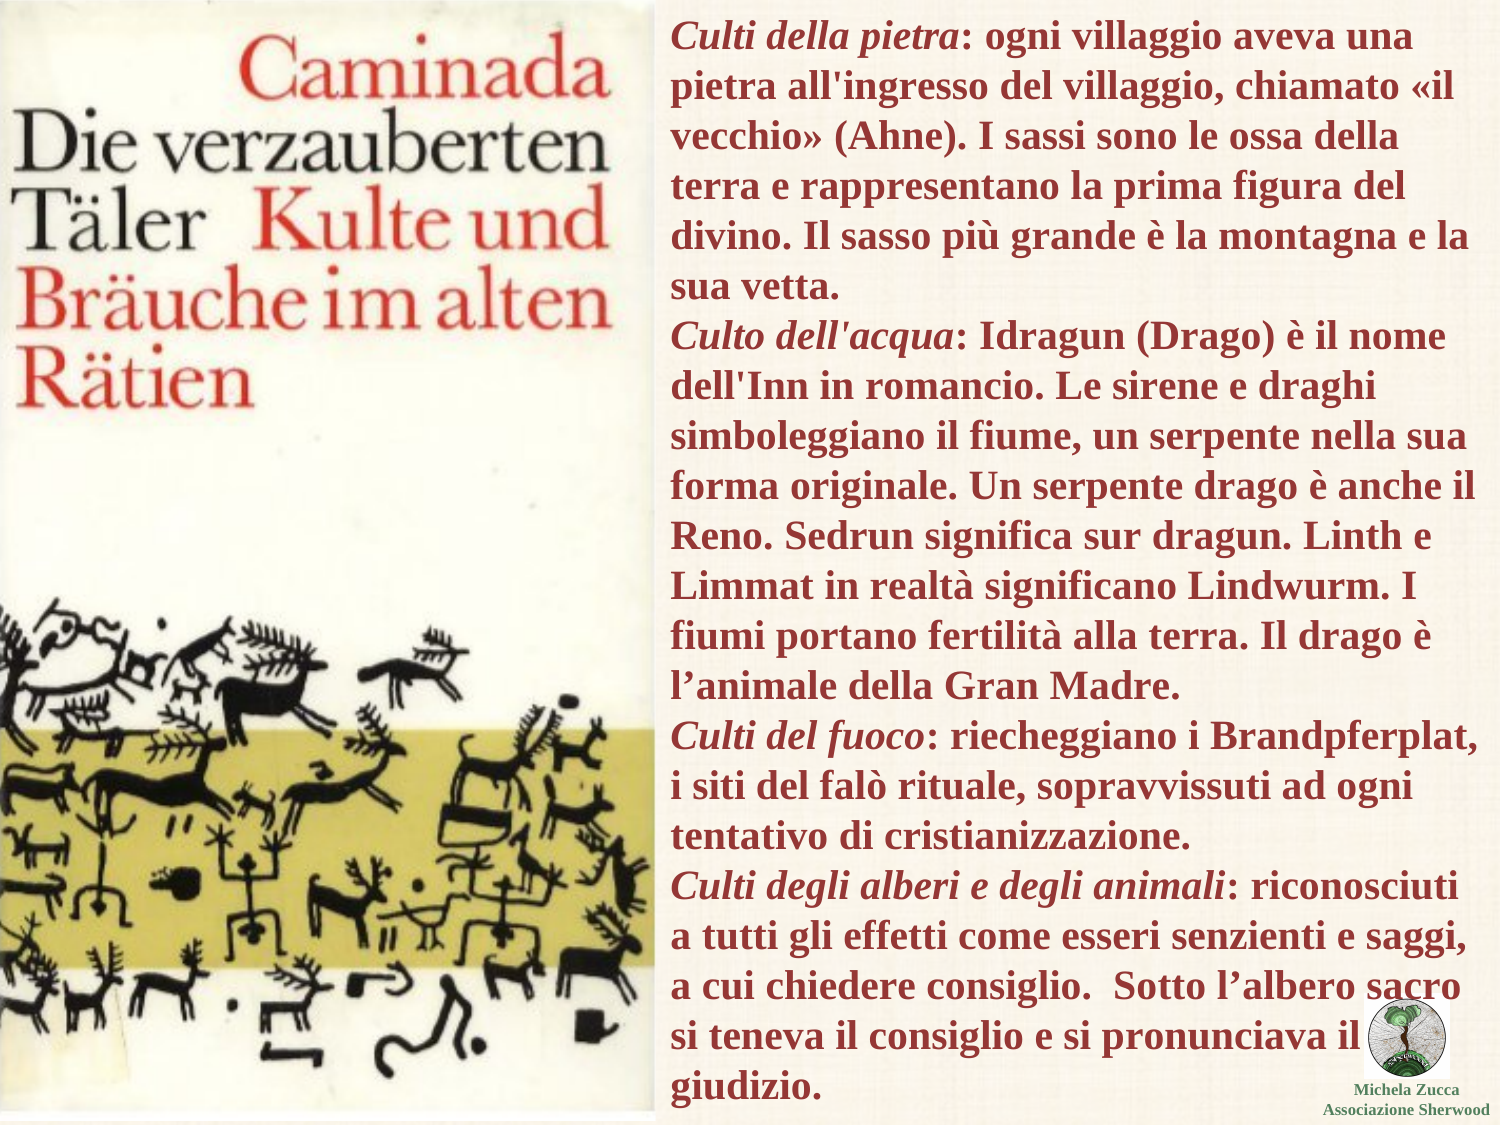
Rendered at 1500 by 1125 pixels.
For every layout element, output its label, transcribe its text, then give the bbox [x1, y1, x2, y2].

text_box Culti della pietra: ogni villaggio aveva una pietra all'ingresso del villaggio, chiamato «il vecchio» (Ahne). I sassi sono le ossa della terra e rappresentano la prima figura del divino. Il sasso più grande è la montagna e la sua vetta. Culto dell'acqua: Idragun (Drago) è il nome dell'Inn in romancio. Le sirene e draghi simboleggiano il fiume, un serpente nella sua forma originale. Un serpente drago è anche il Reno. Sedrun significa sur dragun. Linth e Limmat in realtà significano Lindwurm. I fiumi portano fertilità alla terra. Il drago è l’animale della Gran Madre. Culti del fuoco: riecheggiano i Brandpferplat, i siti del falò rituale, sopravvissuti ad ogni tentativo di cristianizzazione. Culti degli alberi e degli animali: riconosciuti a tutti gli effetti come esseri senzienti e saggi, a cui chiedere consiglio. Sotto l’albero sacro si teneva il consiglio e si pronunciava il giudizio. In Tirolo c'erano i tre-saligen-Pöhren, che rappresentavano la giovane, la matura e la vecchia dea. Madrisa, Margareta, Rätia o Rita sono nomi per la dea della montagna, albero o fonte Rätiens.Lui individua in Margriata la Gran Madre Reitia, la Dea dei Reti, signora delle montagne e della sapienza. [655, 0, 1500, 1125]
picture [0, 0, 656, 1121]
